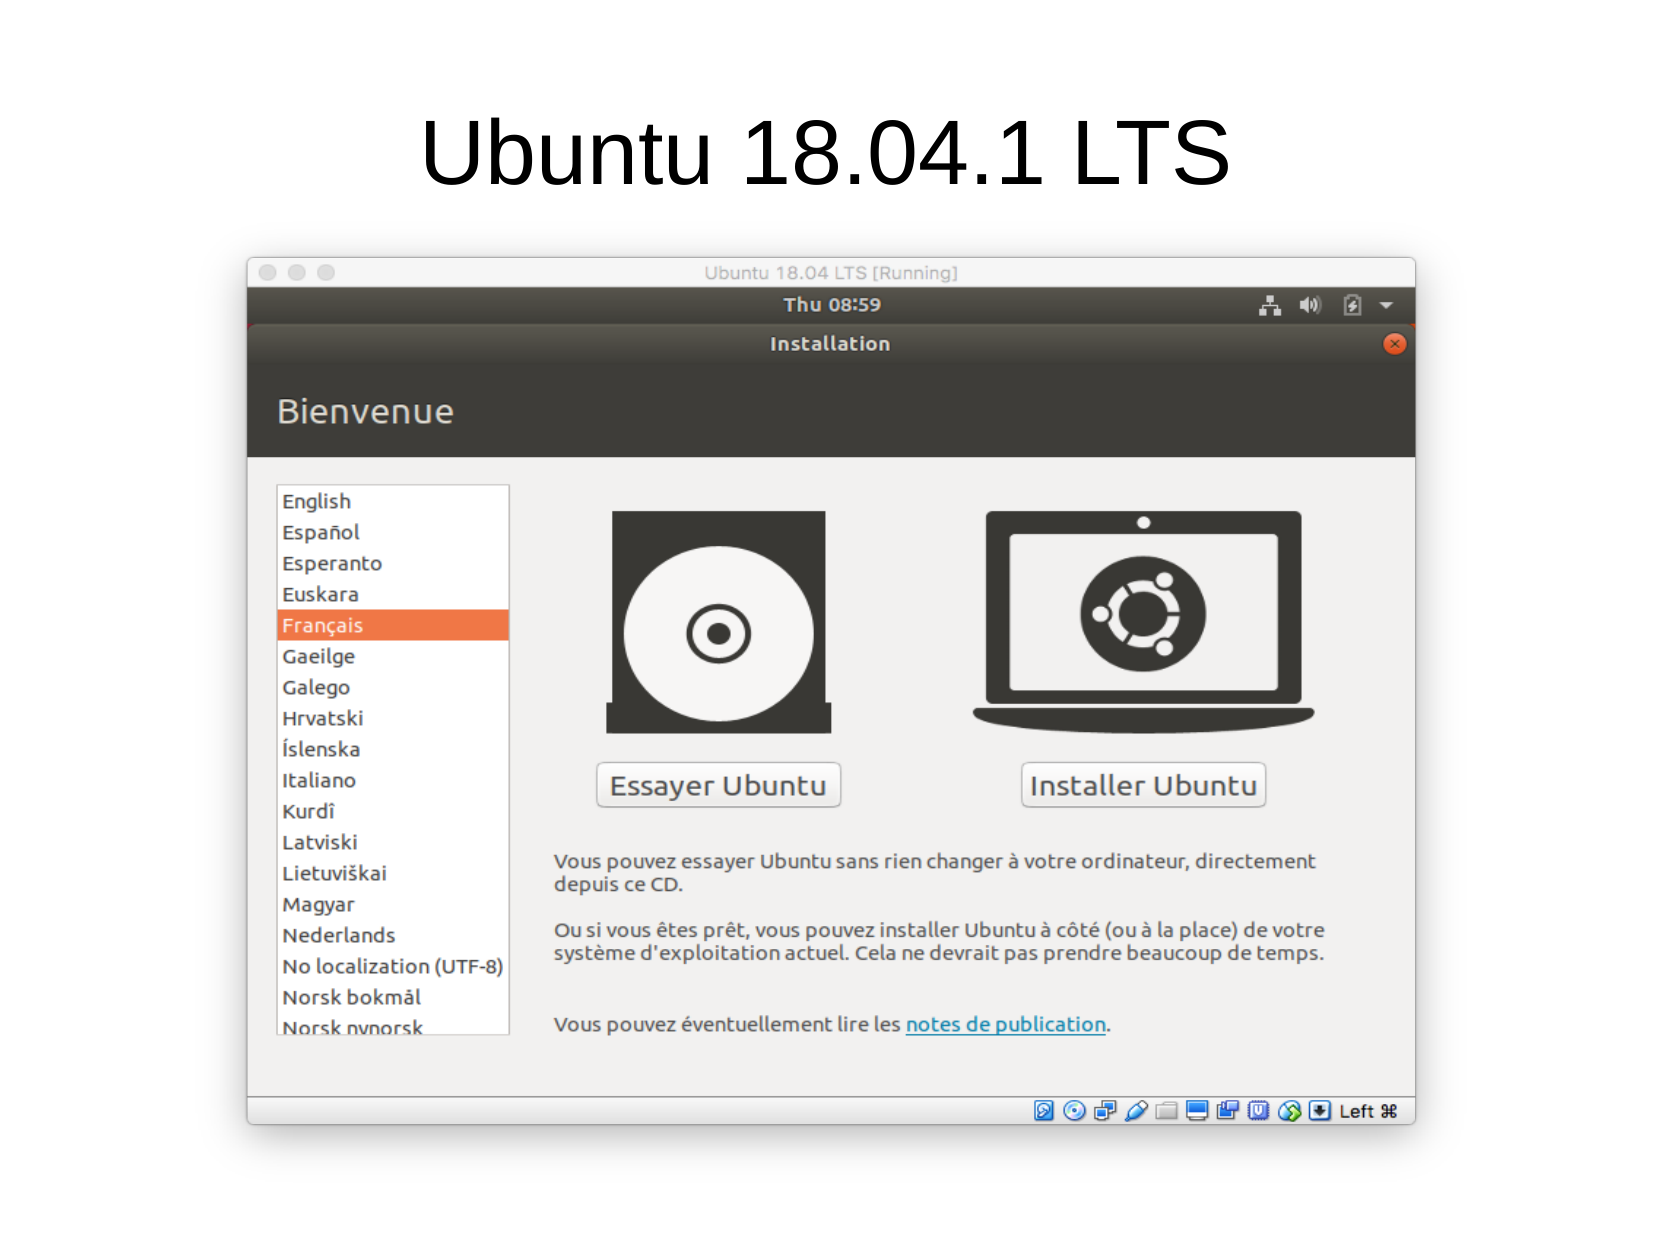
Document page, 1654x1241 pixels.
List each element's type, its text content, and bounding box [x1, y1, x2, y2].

title Ubuntu 18.04.1 LTS [82, 49, 1571, 257]
picture [186, 212, 1477, 1192]
